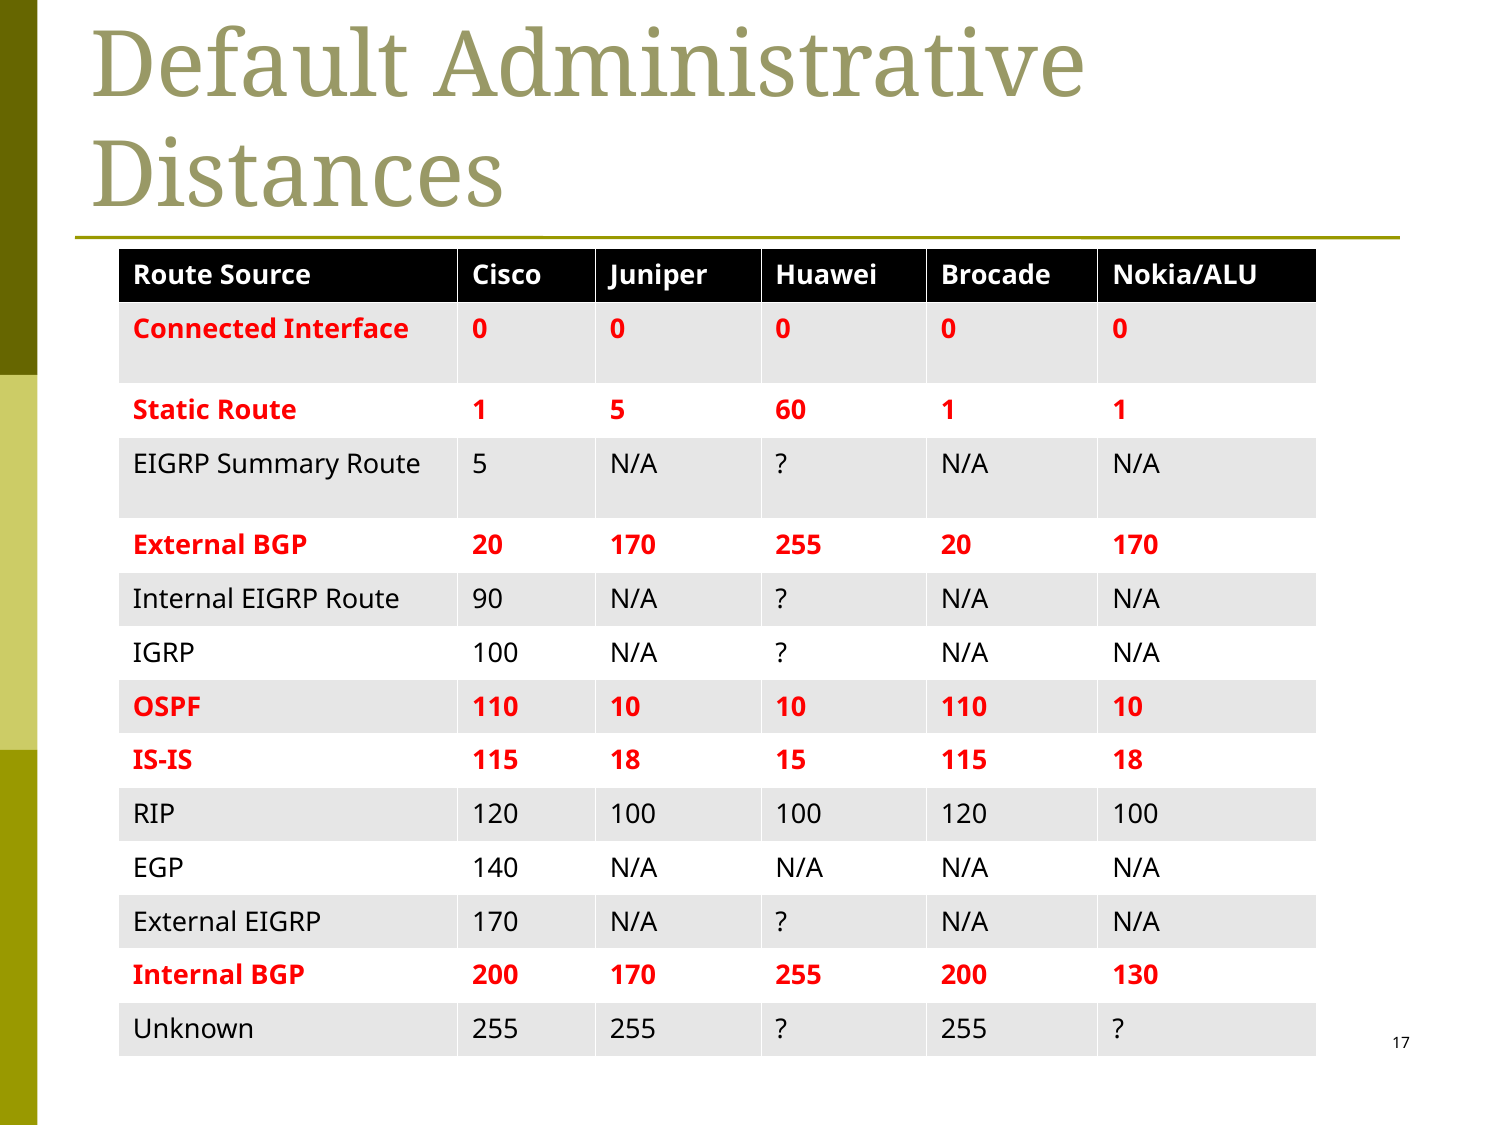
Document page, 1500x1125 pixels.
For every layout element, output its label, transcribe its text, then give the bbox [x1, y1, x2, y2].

table_cell N/A [1098, 573, 1316, 626]
table_header Huawei [762, 249, 926, 302]
table_cell 0 [596, 303, 761, 383]
table_cell Connected Interface [119, 303, 457, 383]
table_cell N/A [1098, 627, 1316, 679]
table_cell 100 [762, 788, 926, 841]
table_cell External BGP [119, 519, 457, 572]
table_cell IGRP [119, 627, 457, 679]
table_cell 170 [596, 519, 761, 572]
table_header Juniper [596, 249, 761, 302]
table_cell 130 [1098, 949, 1316, 1002]
table_cell 255 [762, 949, 926, 1002]
table_cell External EIGRP [119, 895, 457, 948]
table_cell EGP [119, 842, 457, 894]
table_cell N/A [927, 573, 1097, 626]
table_cell Unknown [119, 1003, 457, 1056]
table_cell 120 [458, 788, 595, 841]
table_cell 0 [458, 303, 595, 383]
table_cell 5 [458, 438, 595, 518]
table_cell ? [762, 627, 926, 679]
table_cell 10 [1098, 680, 1316, 733]
table_cell 115 [458, 734, 595, 787]
table_cell 100 [1098, 788, 1316, 841]
table_cell 170 [1098, 519, 1316, 572]
table_cell N/A [1098, 842, 1316, 894]
table_cell N/A [1098, 438, 1316, 518]
table_cell 115 [927, 734, 1097, 787]
table_header Cisco [458, 249, 595, 302]
table_cell N/A [927, 627, 1097, 679]
table_cell 255 [458, 1003, 595, 1056]
table_cell 140 [458, 842, 595, 894]
table_cell 170 [596, 949, 761, 1002]
table_cell ? [762, 438, 926, 518]
table_cell N/A [762, 842, 926, 894]
table_cell 255 [762, 519, 926, 572]
table_cell 1 [1098, 384, 1316, 437]
table_cell ? [762, 895, 926, 948]
table_cell 5 [596, 384, 761, 437]
table_cell 255 [596, 1003, 761, 1056]
table_cell 0 [927, 303, 1097, 383]
table_header Nokia/ALU [1098, 249, 1316, 302]
table_cell N/A [927, 895, 1097, 948]
table_cell IS-IS [119, 734, 457, 787]
table_cell N/A [596, 627, 761, 679]
table_cell N/A [596, 573, 761, 626]
table_cell RIP [119, 788, 457, 841]
table_cell 20 [458, 519, 595, 572]
table_cell 100 [596, 788, 761, 841]
table_cell 10 [762, 680, 926, 733]
table_cell 20 [927, 519, 1097, 572]
table_cell 10 [596, 680, 761, 733]
table_cell N/A [927, 438, 1097, 518]
table_cell ? [1098, 1003, 1316, 1056]
table_cell N/A [1098, 895, 1316, 948]
table_cell 1 [458, 384, 595, 437]
table_cell N/A [596, 842, 761, 894]
table_cell OSPF [119, 680, 457, 733]
table_header Brocade [927, 249, 1097, 302]
table_cell ? [762, 1003, 926, 1056]
table_cell 170 [458, 895, 595, 948]
table_cell Static Route [119, 384, 457, 437]
table_cell 0 [762, 303, 926, 383]
table_cell 15 [762, 734, 926, 787]
table_cell 1 [927, 384, 1097, 437]
table_cell 100 [458, 627, 595, 679]
table_cell Internal EIGRP Route [119, 573, 457, 626]
table_cell 18 [596, 734, 761, 787]
table_cell 120 [927, 788, 1097, 841]
table_cell Internal BGP [119, 949, 457, 1002]
slide_number <number> [1074, 1024, 1425, 1100]
title FYI: Default Administrative Distances [75, 45, 1425, 233]
table_cell 110 [927, 680, 1097, 733]
table_cell 60 [762, 384, 926, 437]
table_cell 200 [458, 949, 595, 1002]
table_header Route Source [119, 249, 457, 302]
table_cell N/A [927, 842, 1097, 894]
table_cell 0 [1098, 303, 1316, 383]
table_cell EIGRP Summary Route [119, 438, 457, 518]
table_cell 18 [1098, 734, 1316, 787]
table_cell 90 [458, 573, 595, 626]
table_cell N/A [596, 438, 761, 518]
table_cell 200 [927, 949, 1097, 1002]
table_cell ? [762, 573, 926, 626]
table_cell N/A [596, 895, 761, 948]
table_cell 110 [458, 680, 595, 733]
table_cell 255 [927, 1003, 1097, 1056]
